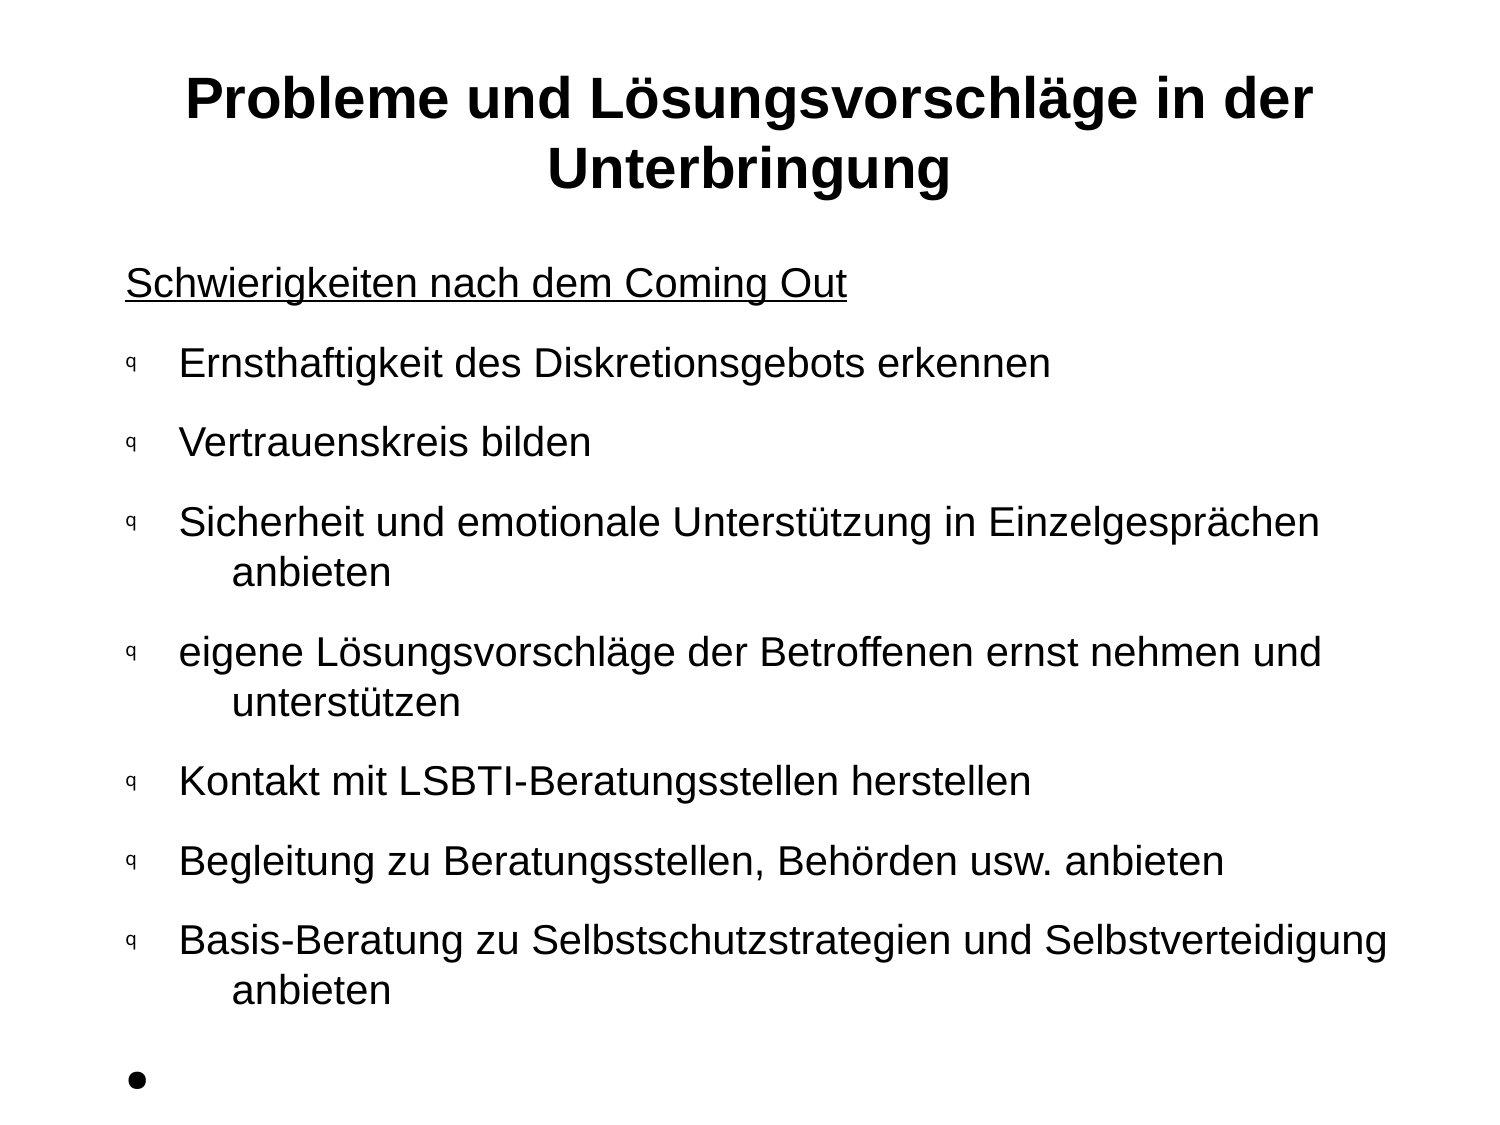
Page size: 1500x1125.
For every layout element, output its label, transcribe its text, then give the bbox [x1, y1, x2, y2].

list Schwierigkeiten nach dem Coming Out Ernsthaftigkeit des Diskretionsgebots erkennen Vertrauenskreis bilden Sicherheit und emotionale Unterstützung in Einzelgesprächen anbieten eigene Lösungsvorschläge der Betroffenen ernst nehmen und unterstützen Kontakt mit LSBTI-Beratungsstellen herstellen Begleitung zu Beratungsstellen, Behörden usw. anbieten Basis-Beratung zu Selbstschutzstrategien und Selbstverteidigung anbieten [75, 240, 1425, 1044]
title Probleme und Lösungsvorschläge in der Unterbringung [75, 45, 1425, 203]
